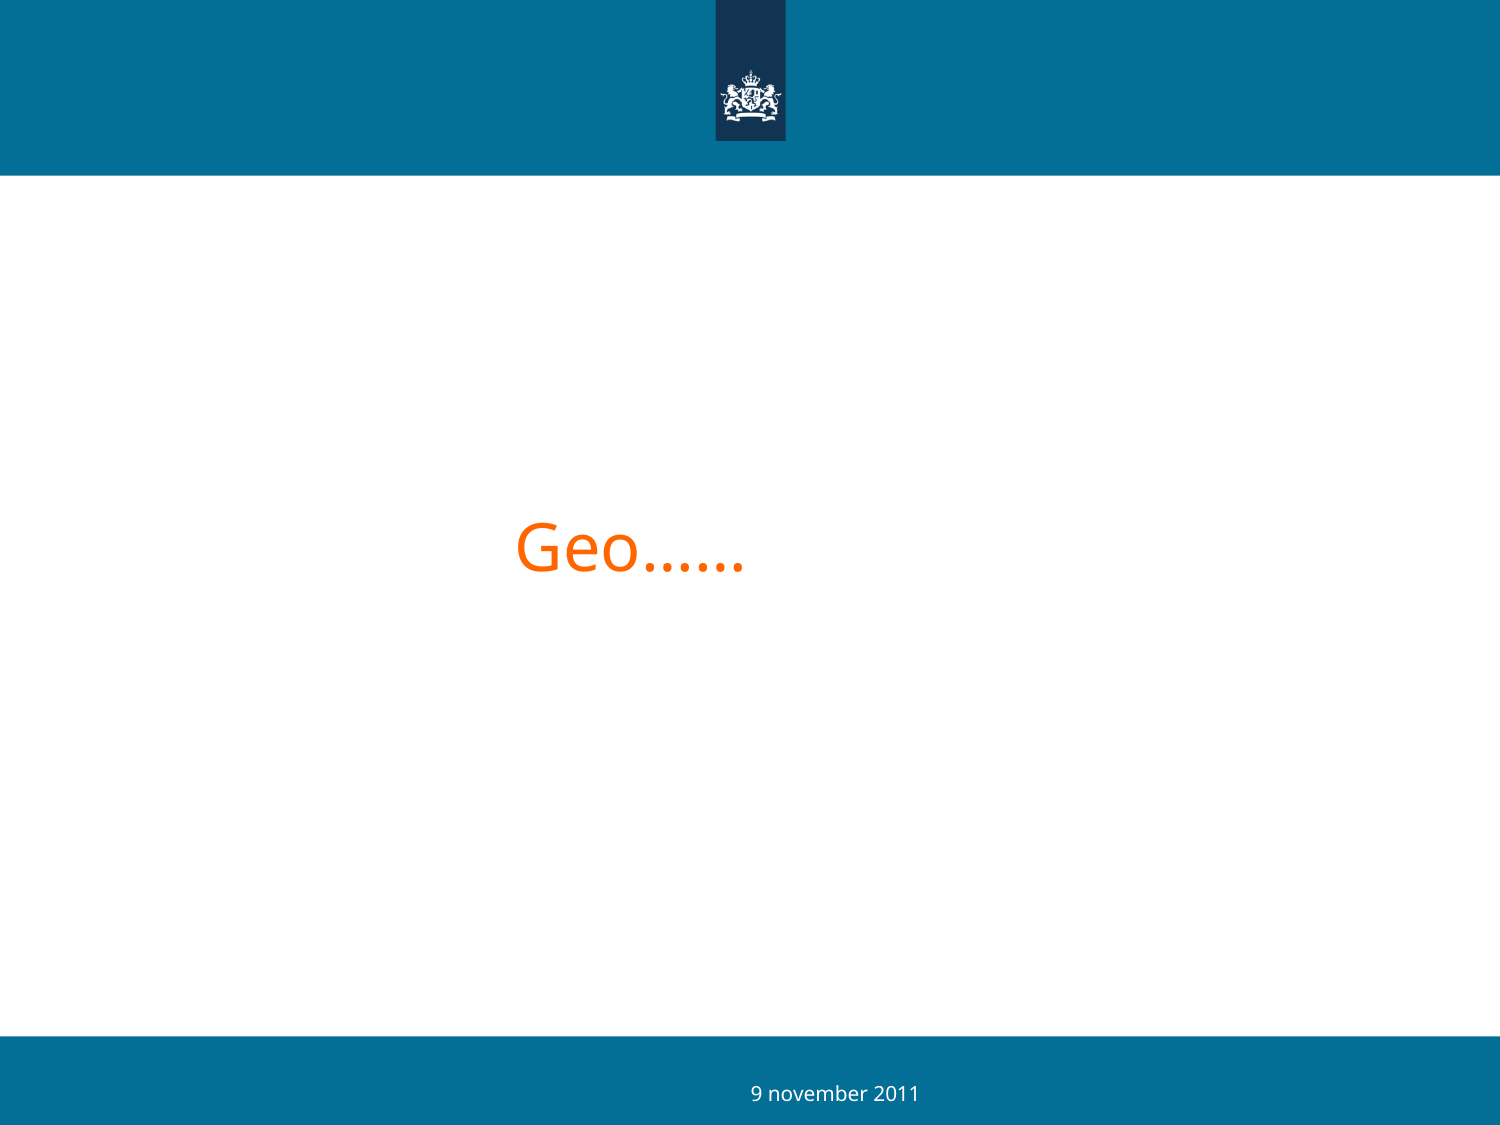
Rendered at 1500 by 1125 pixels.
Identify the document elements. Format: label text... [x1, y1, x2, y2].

text_box Geo…… [499, 497, 762, 593]
text_box 9 november 2011 [735, 1072, 1418, 1125]
picture [717, 0, 785, 140]
